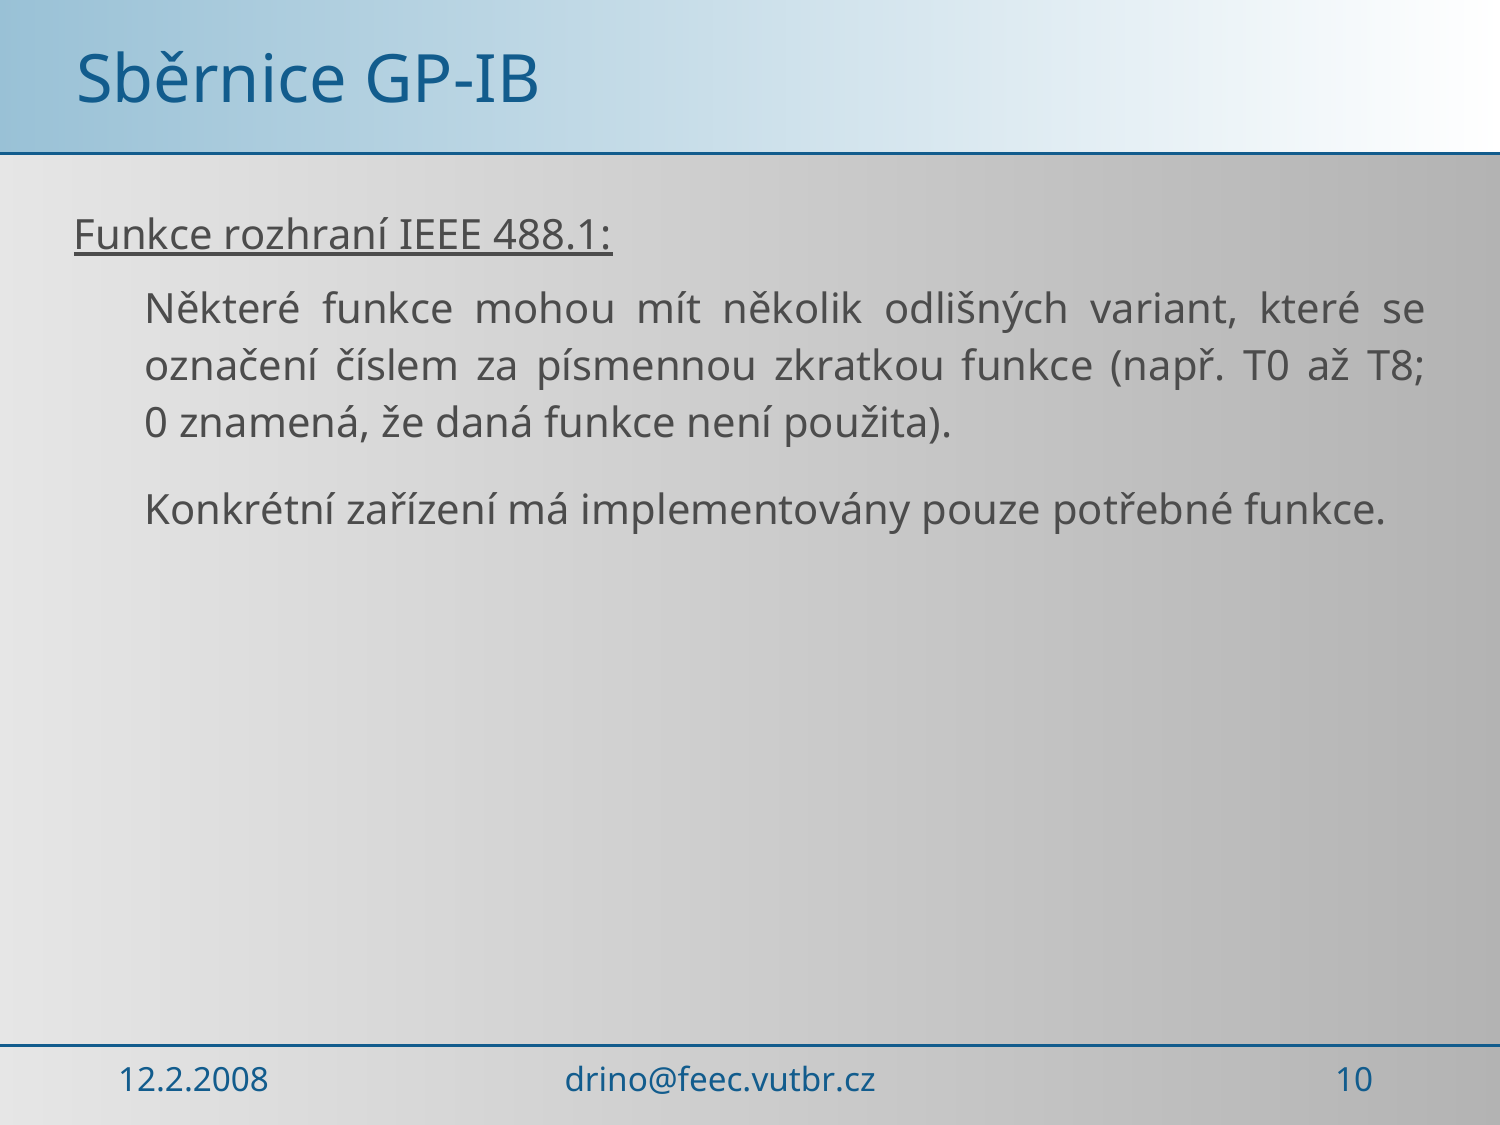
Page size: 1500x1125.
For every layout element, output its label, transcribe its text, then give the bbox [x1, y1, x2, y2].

title Sběrnice GP-IB [0, 0, 1500, 152]
text_box Funkce rozhraní IEEE 488.1: Některé funkce mohou mít několik odlišných variant, které se označení číslem za písmennou zkratkou funkce (např. T0 až T8; 0 znamená, že daná funkce není použita). Konkrétní zařízení má implementovány pouze potřebné funkce. [59, 196, 1442, 545]
text_box 12.2.2008 [103, 1049, 432, 1125]
text_box drino@feec.vutbr.cz [454, 1049, 987, 1125]
text_box <číslo> [1075, 1049, 1388, 1125]
